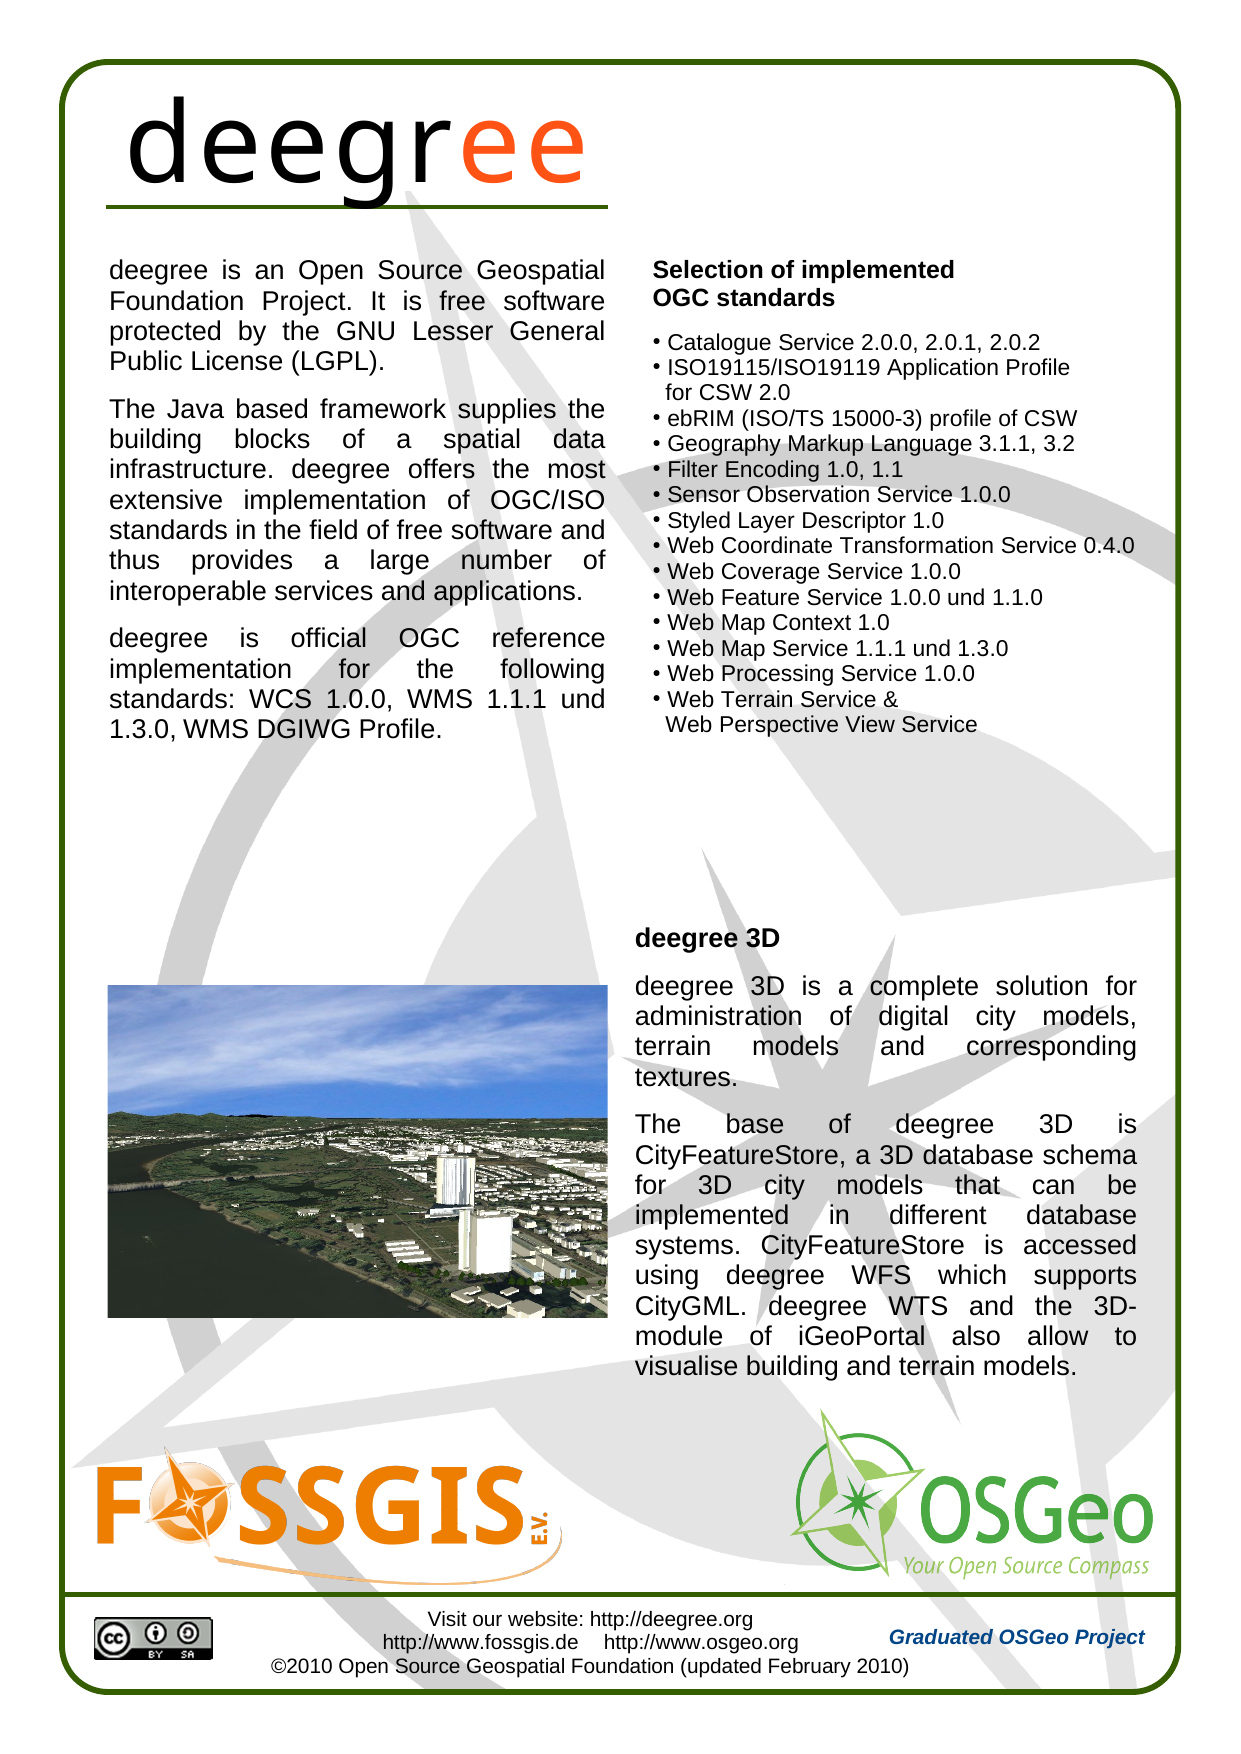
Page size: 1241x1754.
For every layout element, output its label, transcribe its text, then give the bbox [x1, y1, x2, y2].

picture [1156, 1664, 1179, 1690]
picture [65, 191, 1175, 1592]
picture [65, 1597, 1175, 1689]
text_box deegree 3D deegree 3D is a complete solution for administration of digital city models, terrain models and corresponding textures. The base of deegree 3D is CityFeatureStore, a 3D database schema for 3D city models that can be implemented in different database systems. CityFeatureStore is accessed using deegree WFS which supports CityGML. deegree WTS and the 3D-module of iGeoPortal also allow to visualise building and terrain models. [620, 915, 1152, 1370]
text_box deegree is an Open Source Geospatial Foundation Project. It is free software protected by the GNU Lesser General Public License (LGPL). The Java based framework supplies the building blocks of a spatial data infrastructure. deegree offers the most extensive implementation of OGC/ISO standards in the field of free software and thus provides a large number of interoperable services and applications. deegree is official OGC reference implementation for the following standards: WCS 1.0.0, WMS 1.1.1 und 1.3.0, WMS DGIWG Profile. [94, 248, 621, 801]
picture [62, 1666, 84, 1690]
text_box Selection of implemented OGC standards Catalogue Service 2.0.0, 2.0.1, 2.0.2 ISO19115/ISO19119 Application Profile for CSW 2.0 ebRIM (ISO/TS 15000-3) profile of CSW Geography Markup Language 3.1.1, 3.2 Filter Encoding 1.0, 1.1 Sensor Observation Service 1.0.0 Styled Layer Descriptor 1.0 Web Coordinate Transformation Service 0.4.0 Web Coverage Service 1.0.0 Web Feature Service 1.0.0 und 1.1.0 Web Map Context 1.0 Web Map Service 1.1.1 und 1.3.0 Web Processing Service 1.0.0 Web Terrain Service & Web Perspective View Service [637, 248, 1152, 806]
text_box deegree [81, 54, 632, 205]
